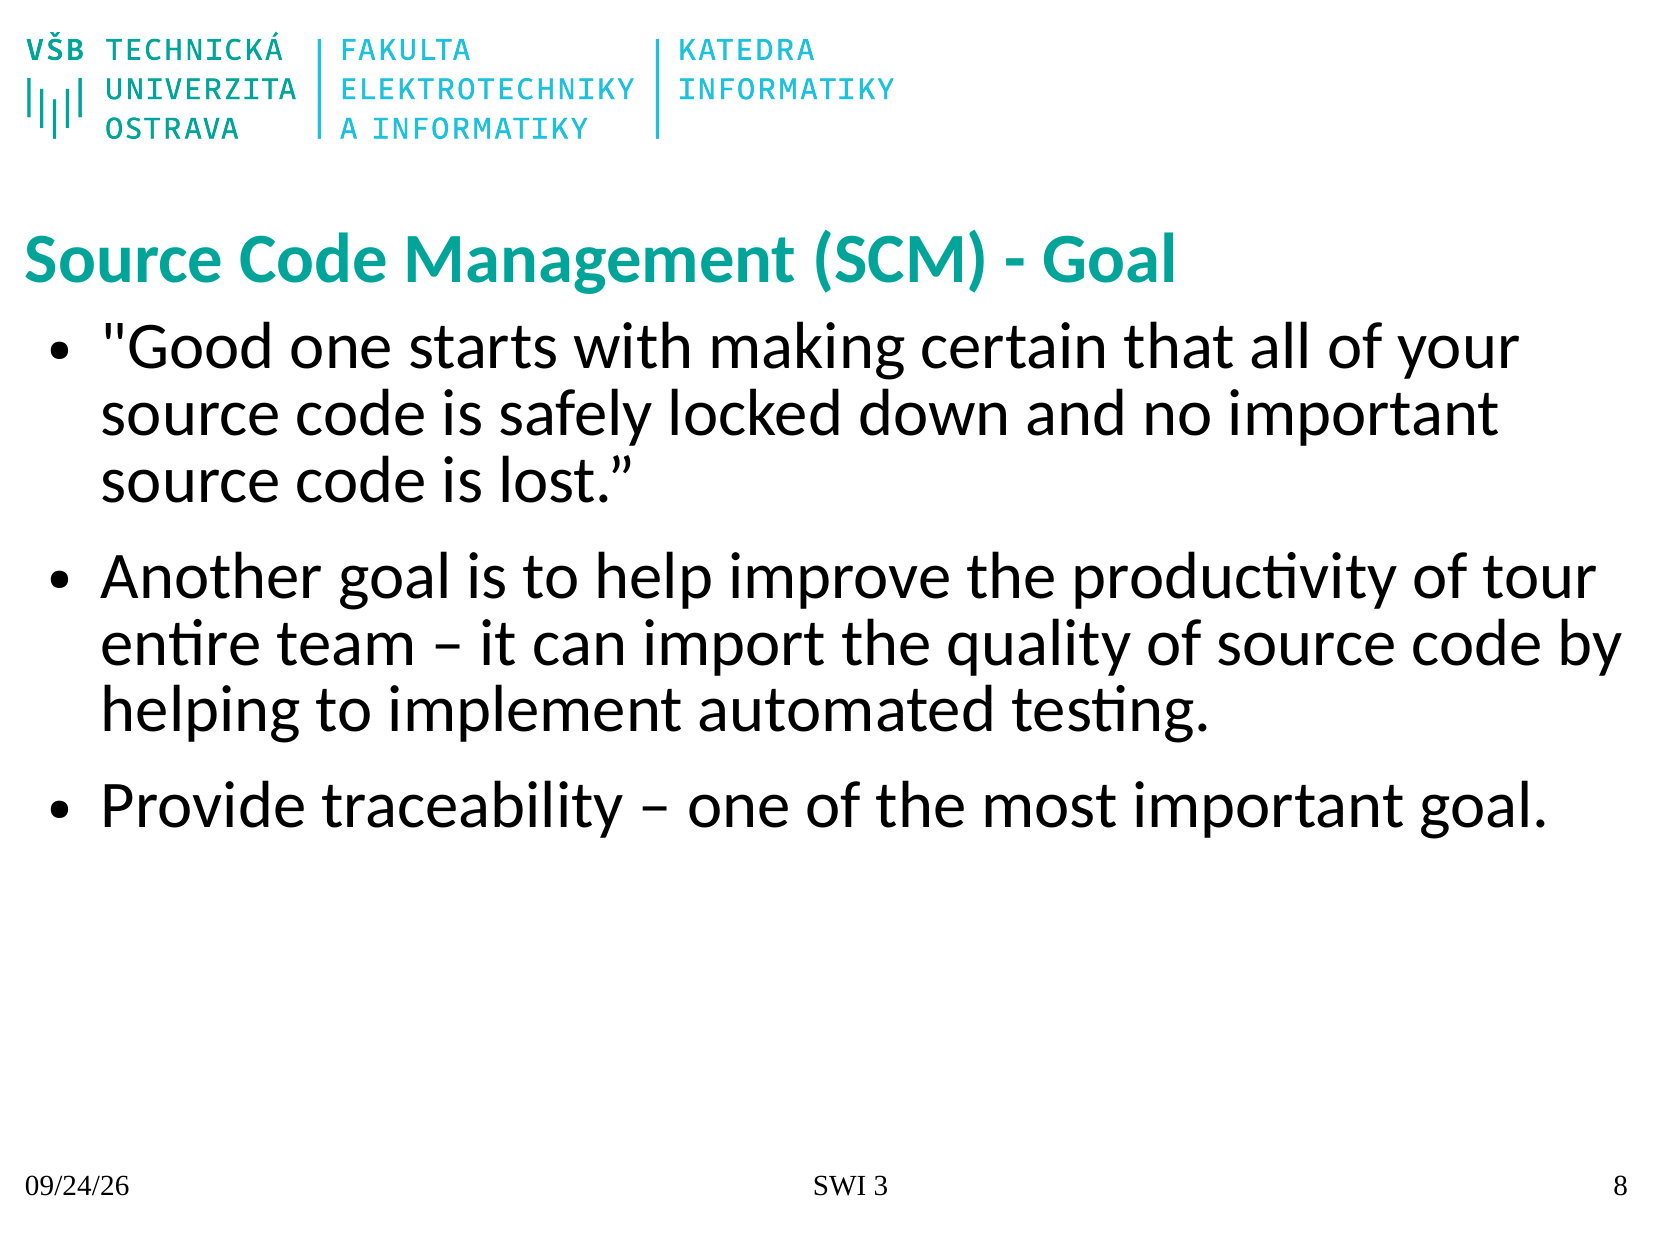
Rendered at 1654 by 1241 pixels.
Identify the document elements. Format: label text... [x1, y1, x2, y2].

list "Good one starts with making certain that all of your source code is safely locked down and no important source code is lost.” Another goal is to help improve the productivity of tour entire team – it can import the quality of source code by helping to implement automated testing. Provide traceability – one of the most important goal. [30, 318, 1629, 1146]
picture [26, 31, 894, 139]
title Source Code Management (SCM) - Goal [24, 169, 1629, 300]
